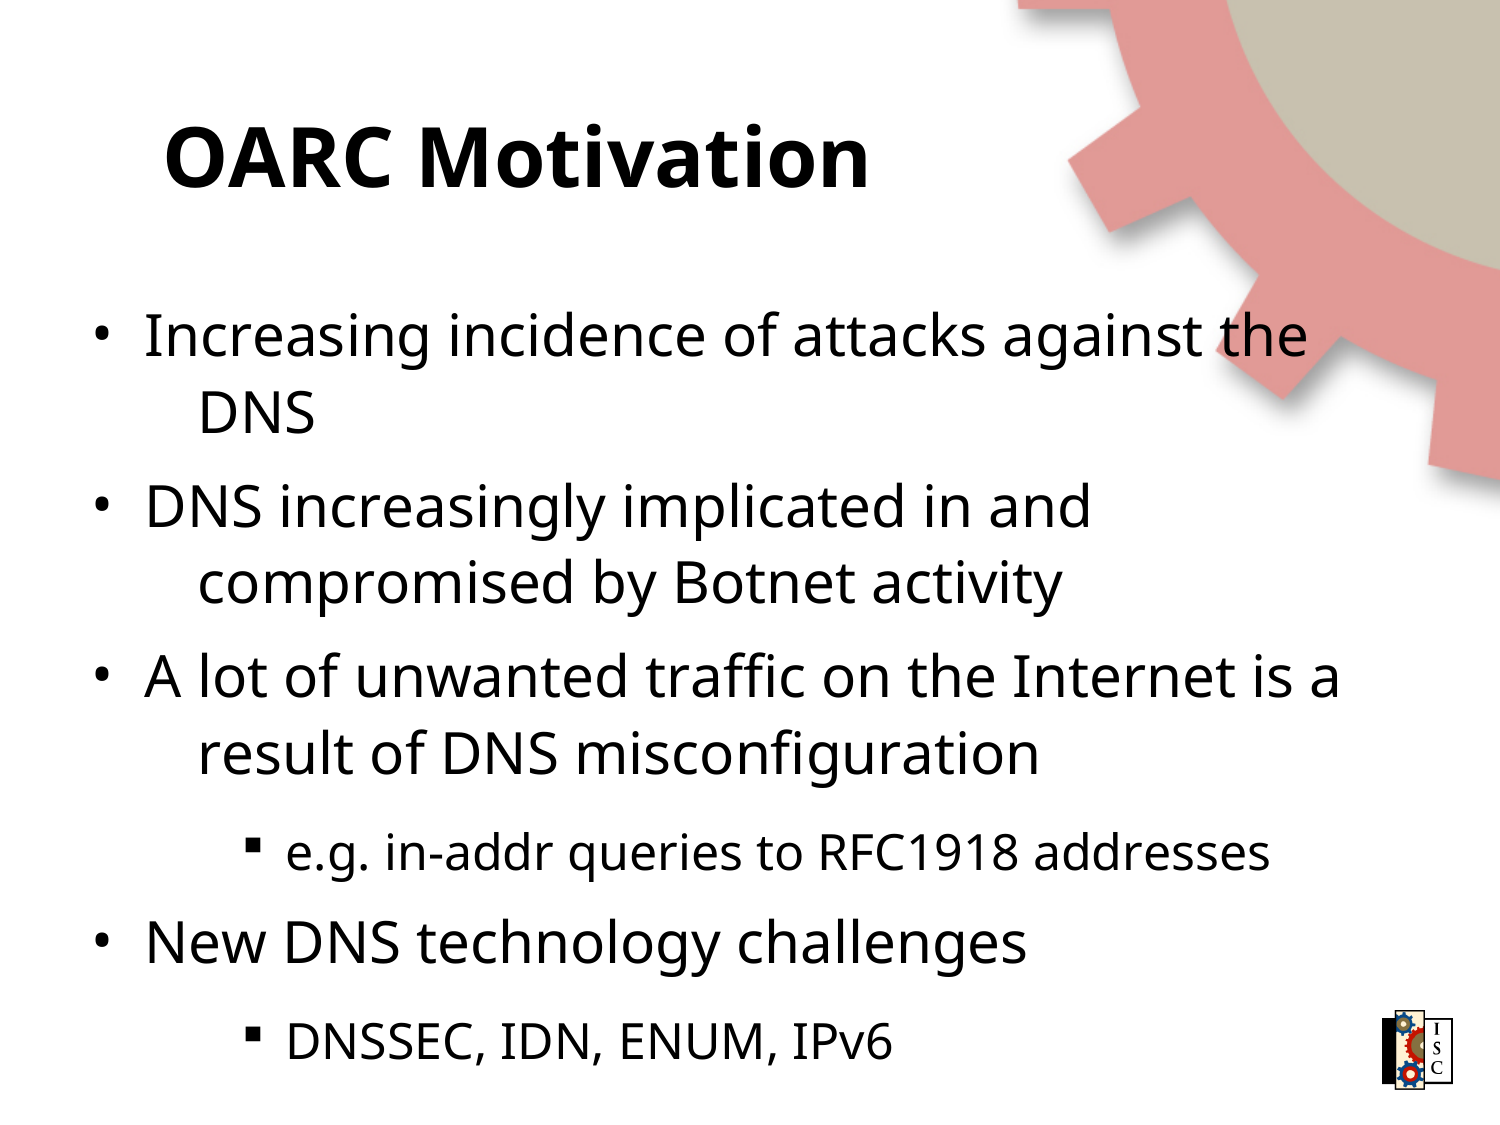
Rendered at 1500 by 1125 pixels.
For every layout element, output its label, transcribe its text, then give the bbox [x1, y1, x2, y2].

title OARC Motivation [162, 46, 1475, 262]
list Increasing incidence of attacks against the DNS DNS increasingly implicated in and compromised by Botnet activity A lot of unwanted traffic on the Internet is a result of DNS misconfiguration e.g. in-addr queries to RFC1918 addresses New DNS technology challenges DNSSEC, IDN, ENUM, IPv6 [91, 295, 1409, 1018]
picture [0, 0, 1500, 1125]
